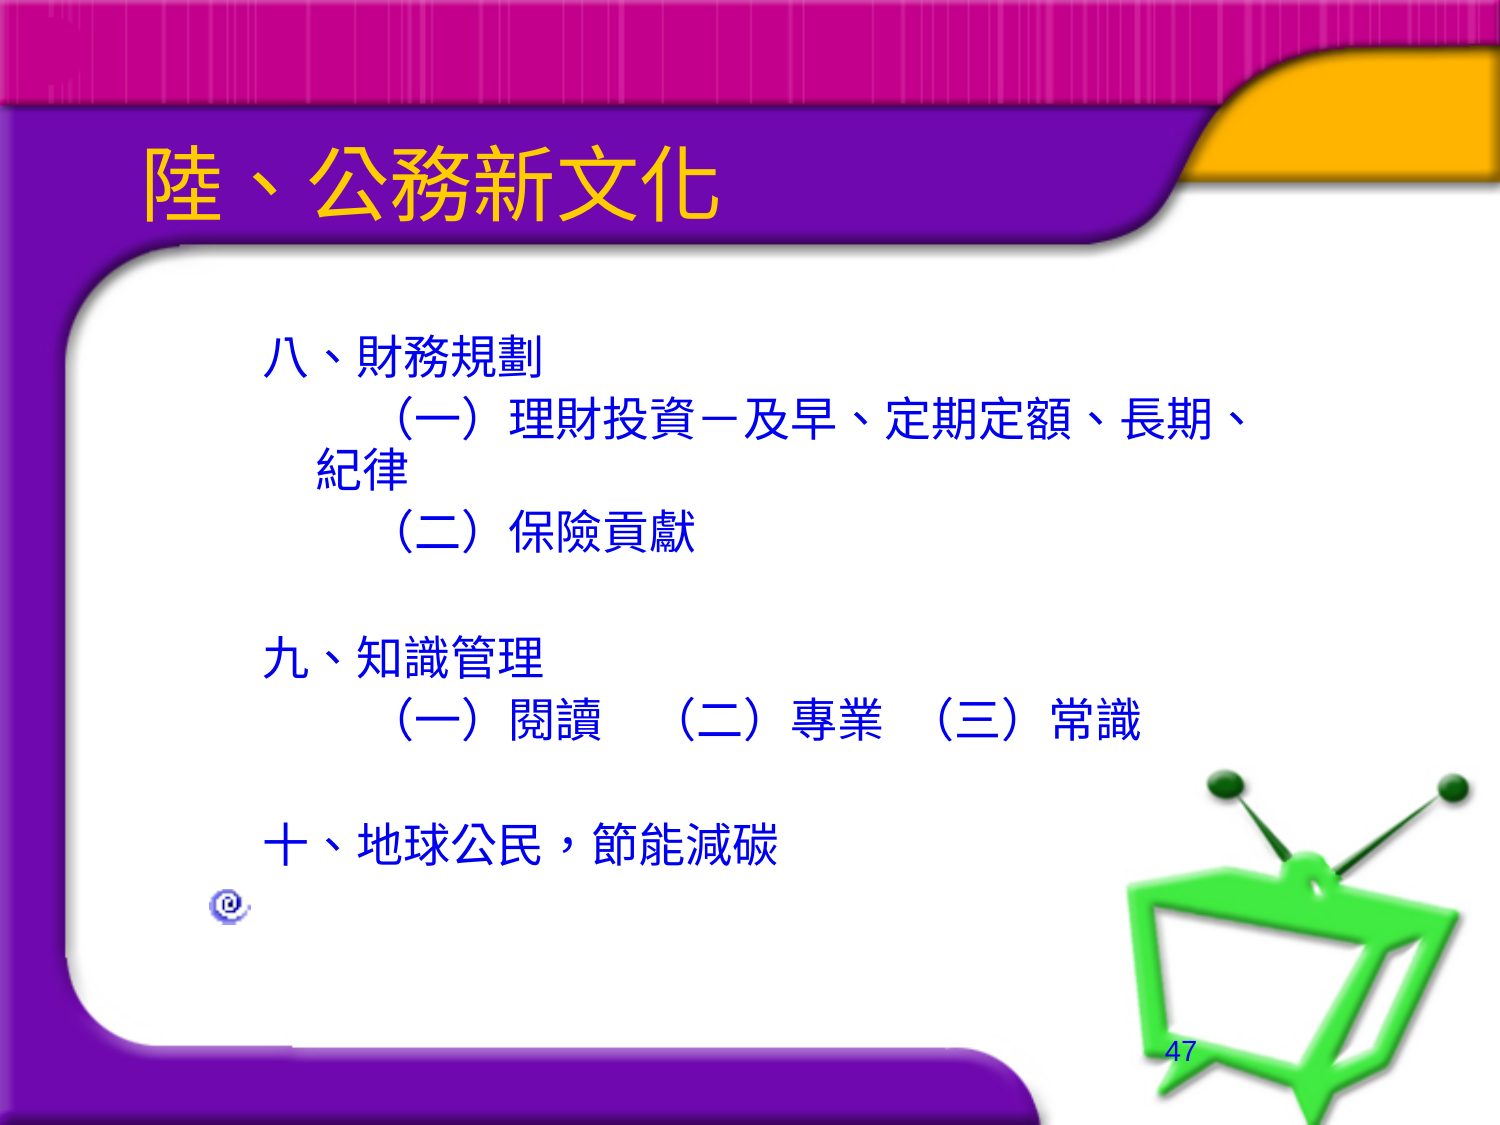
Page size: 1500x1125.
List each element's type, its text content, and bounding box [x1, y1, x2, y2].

list 八、財務規劃 （一）理財投資－及早、定期定額、長期、紀律 （二）保險貢獻 九、知識管理 （一）閱讀 （二）專業 （三）常識 十、地球公民，節能減碳 [194, 326, 1306, 882]
text_box [1149, 1025, 1463, 1101]
title 陸、公務新文化 [125, 125, 1313, 263]
